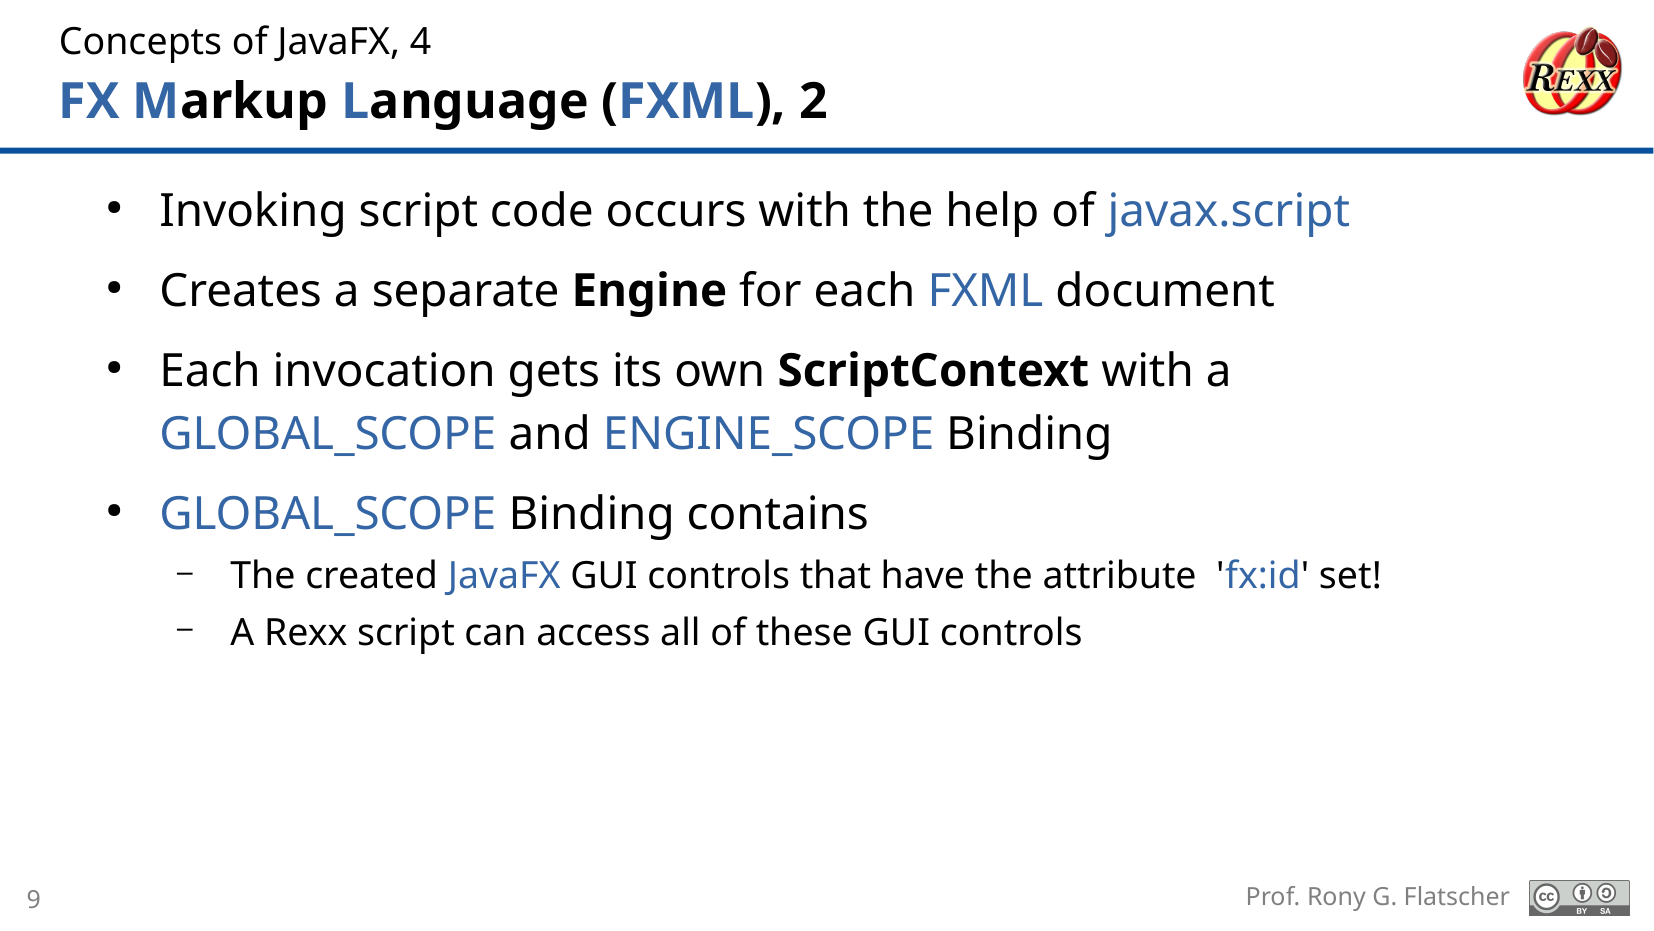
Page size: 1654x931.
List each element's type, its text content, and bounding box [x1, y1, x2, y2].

list Invoking script code occurs with the help of javax.script Creates a separate Engine for each FXML document Each invocation gets its own ScriptContext with a GLOBAL_SCOPE and ENGINE_SCOPE Binding GLOBAL_SCOPE Binding contains The created JavaFX GUI controls that have the attribute 'fx:id' set! A Rexx script can access all of these GUI controls [88, 177, 1577, 857]
title Concepts of JavaFX, 4 FX Markup Language (FXML), 2 [0, 0, 1625, 148]
